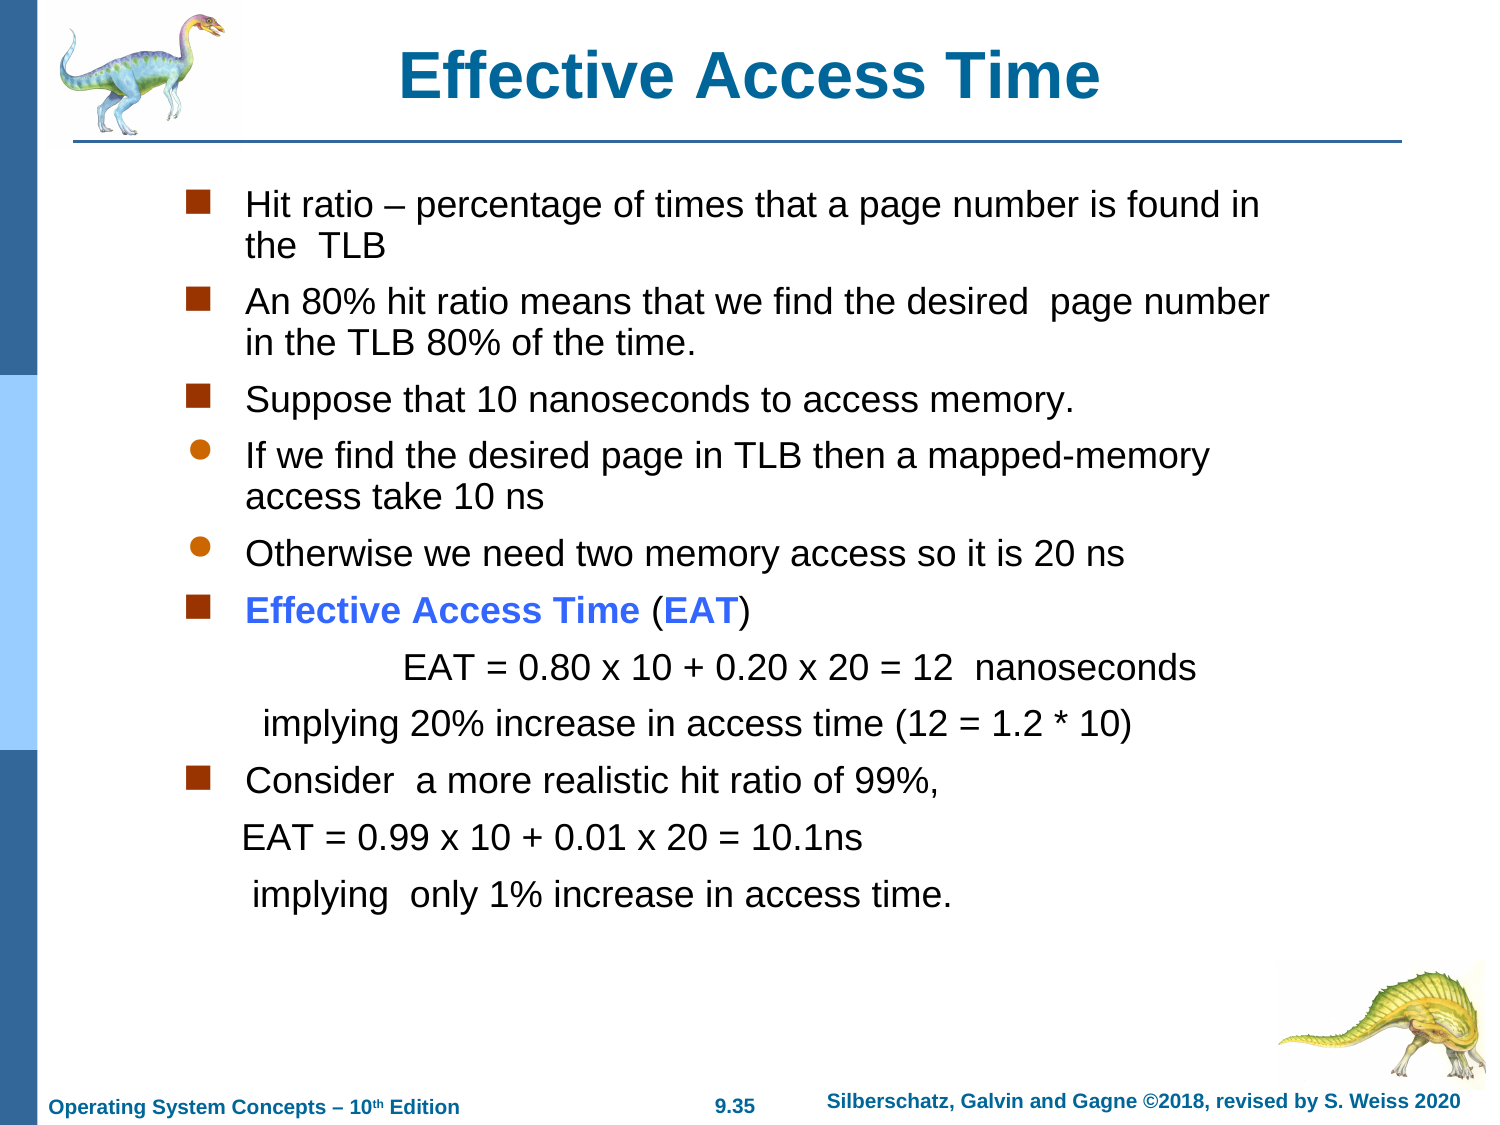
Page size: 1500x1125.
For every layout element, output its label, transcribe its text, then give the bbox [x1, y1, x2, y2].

list Hit ratio – percentage of times that a page number is found in the TLB An 80% hit ratio means that we find the desired page number in the TLB 80% of the time. Suppose that 10 nanoseconds to access memory. If we find the desired page in TLB then a mapped-memory access take 10 ns Otherwise we need two memory access so it is 20 ns Effective Access Time (EAT) EAT = 0.80 x 10 + 0.20 x 20 = 12 nanoseconds implying 20% increase in access time (12 = 1.2 * 10) Consider a more realistic hit ratio of 99%, EAT = 0.99 x 10 + 0.01 x 20 = 10.1ns implying only 1% increase in access time. [173, 177, 1318, 1006]
picture [46, 0, 243, 149]
picture [1275, 959, 1486, 1090]
title Effective Access Time [75, 24, 1426, 120]
